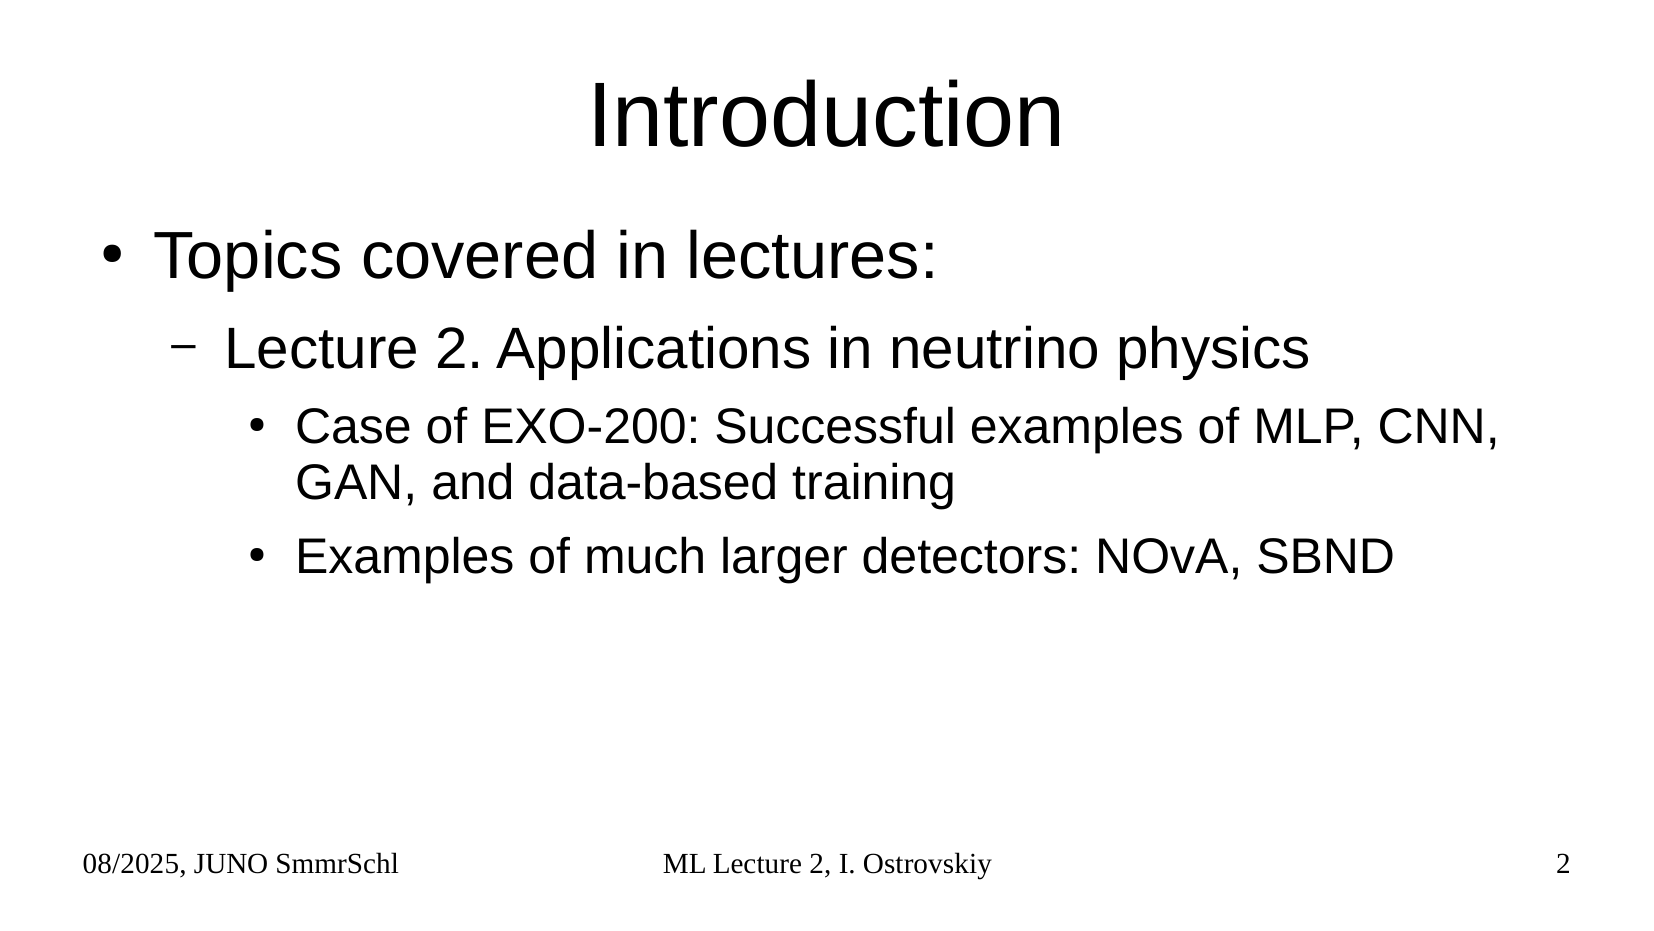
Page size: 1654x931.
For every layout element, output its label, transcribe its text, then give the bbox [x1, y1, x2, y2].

list Topics covered in lectures: Lecture 2. Applications in neutrino physics Case of EXO-200: Successful examples of MLP, CNN, GAN, and data-based training Examples of much larger detectors: NOvA, SBND [82, 217, 1571, 758]
title Introduction [82, 37, 1571, 193]
